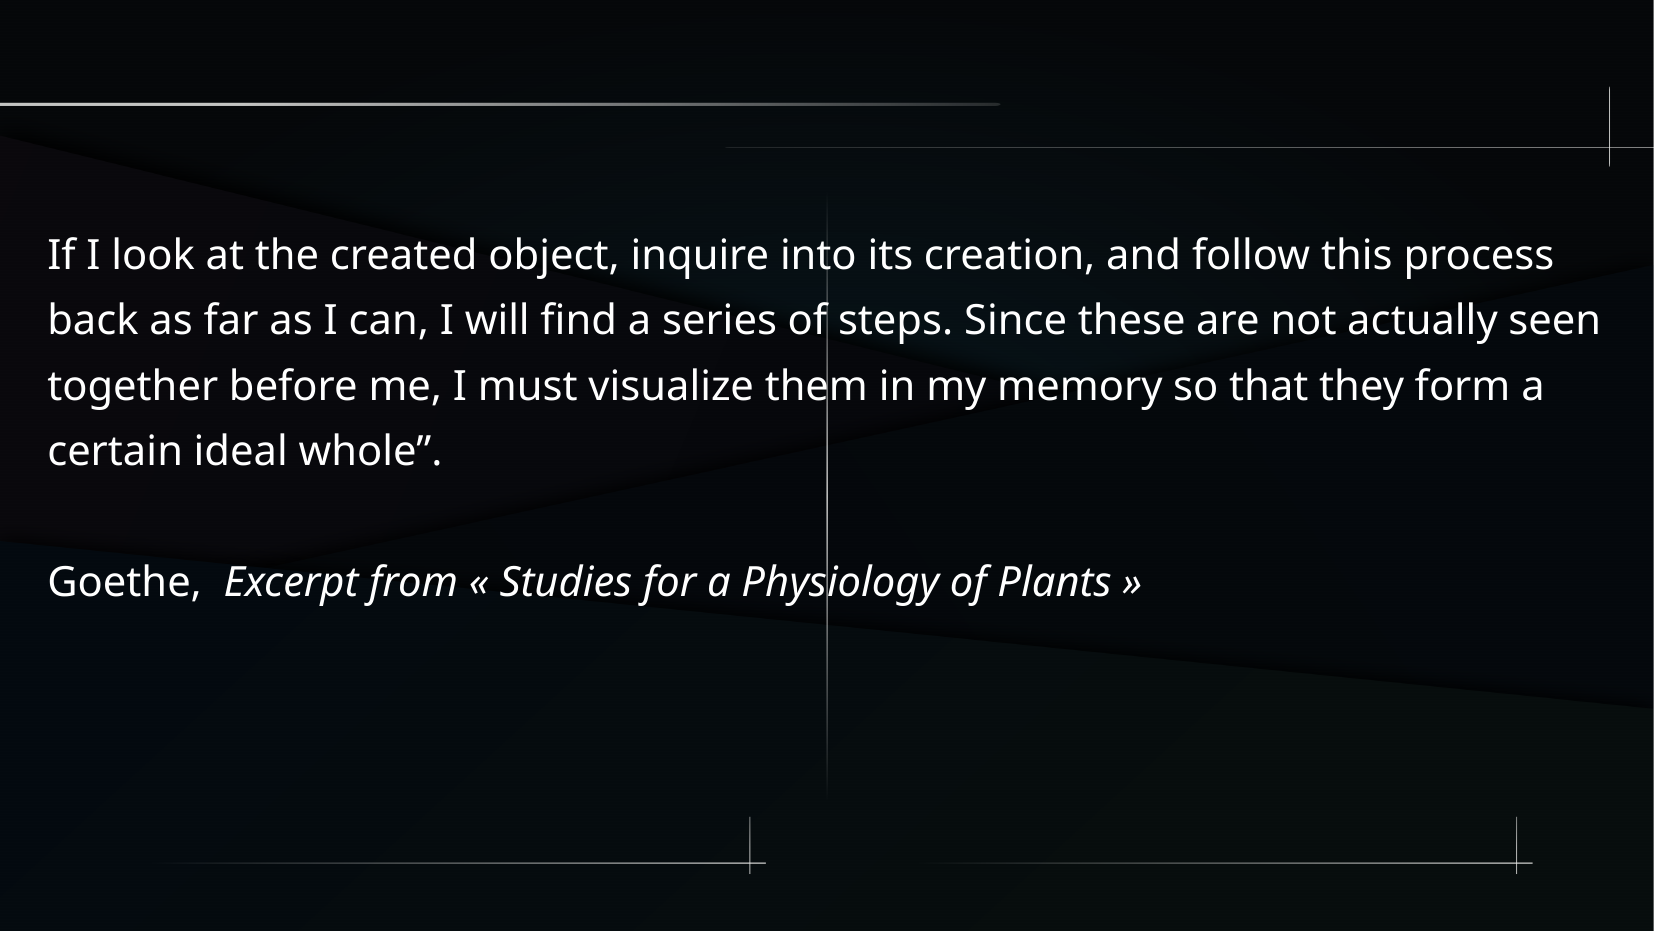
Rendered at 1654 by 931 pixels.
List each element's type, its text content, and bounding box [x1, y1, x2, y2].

title If I look at the created object, inquire into its creation, and follow this process back as far as I can, I will find a series of steps. Since these are not actually seen together before me, I must visualize them in my memory so that they form a certain ideal whole”. Goethe, Excerpt from « Studies for a Physiology of Plants » [47, 292, 1613, 533]
picture [0, 0, 1654, 931]
